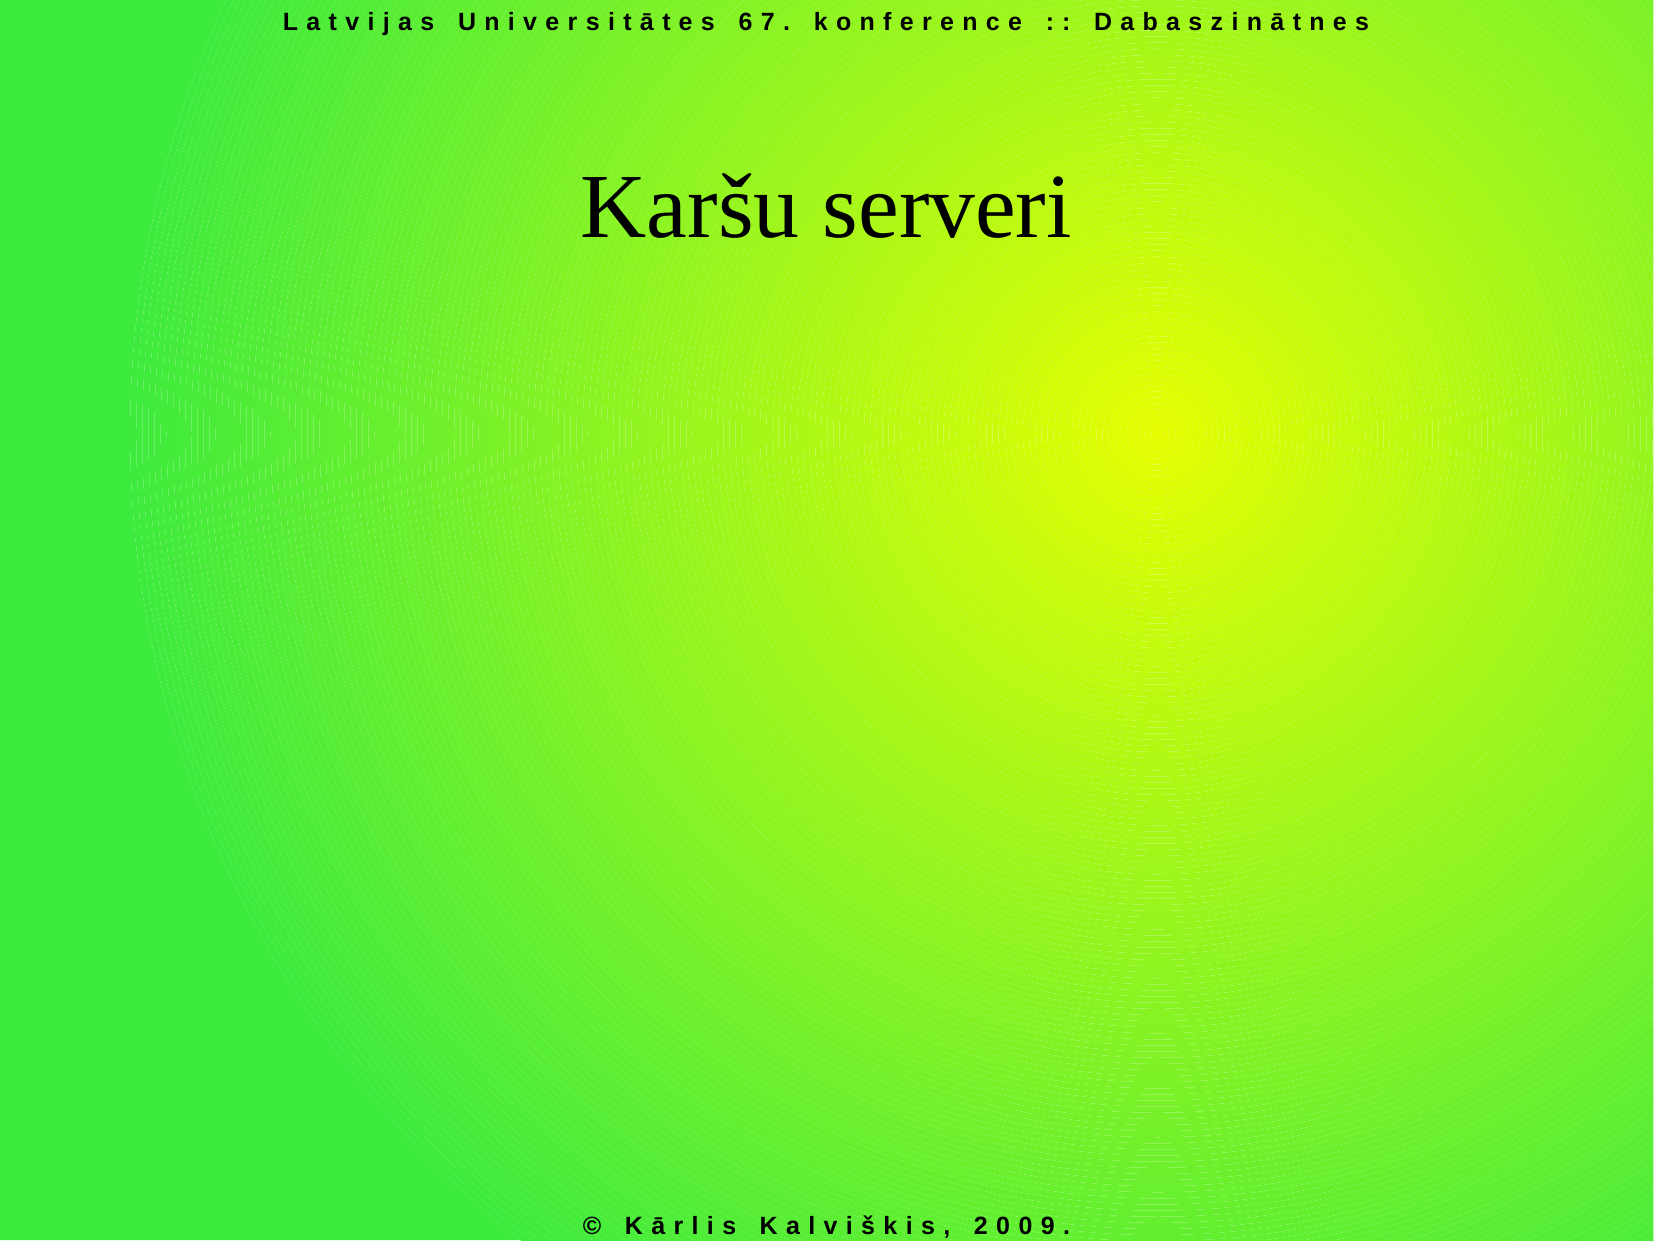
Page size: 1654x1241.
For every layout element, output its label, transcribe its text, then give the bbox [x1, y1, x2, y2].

title Karšu serveri [118, 88, 1536, 325]
